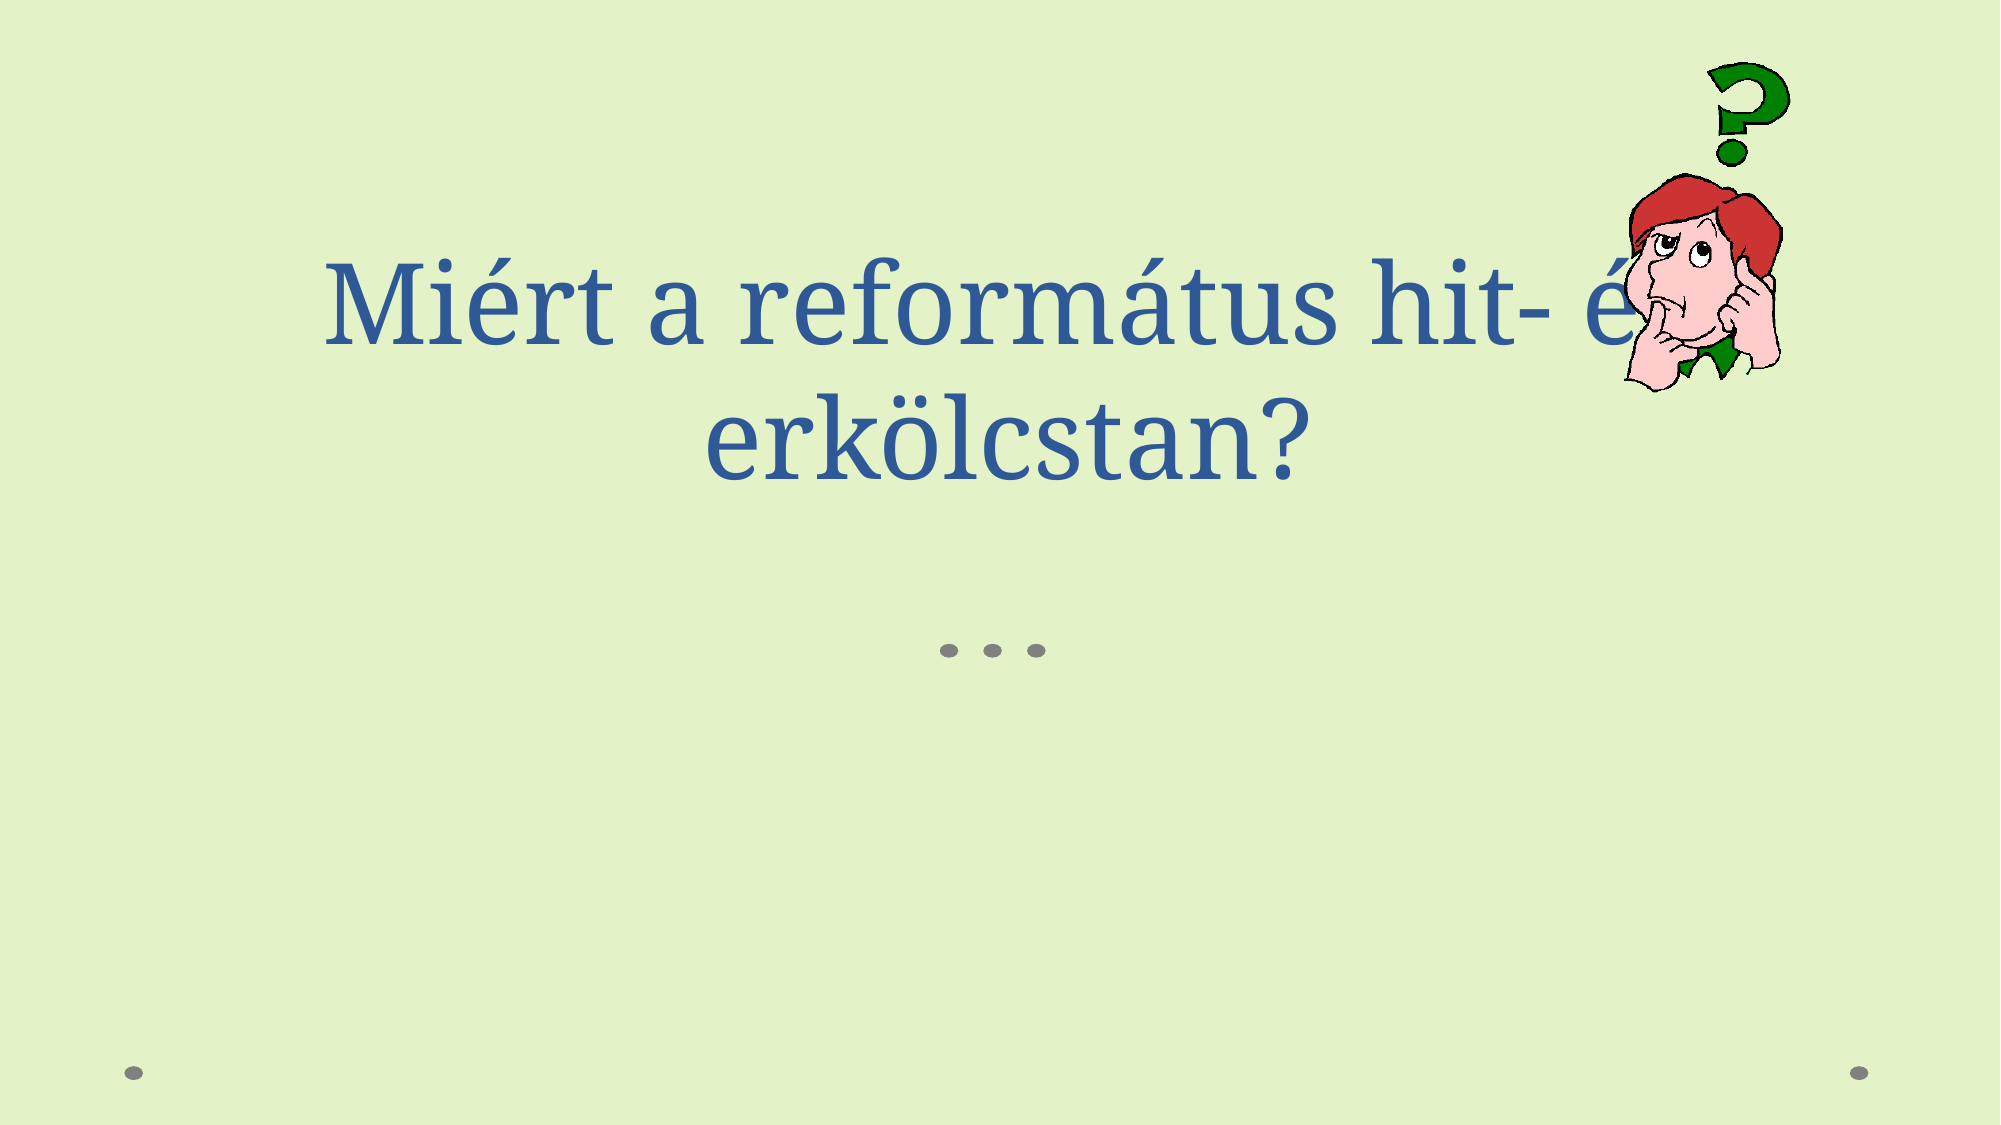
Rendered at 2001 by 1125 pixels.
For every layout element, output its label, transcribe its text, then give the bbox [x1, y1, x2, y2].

title Miért a református hit- és erkölcstan? [157, 224, 1858, 636]
picture [1624, 57, 1791, 393]
